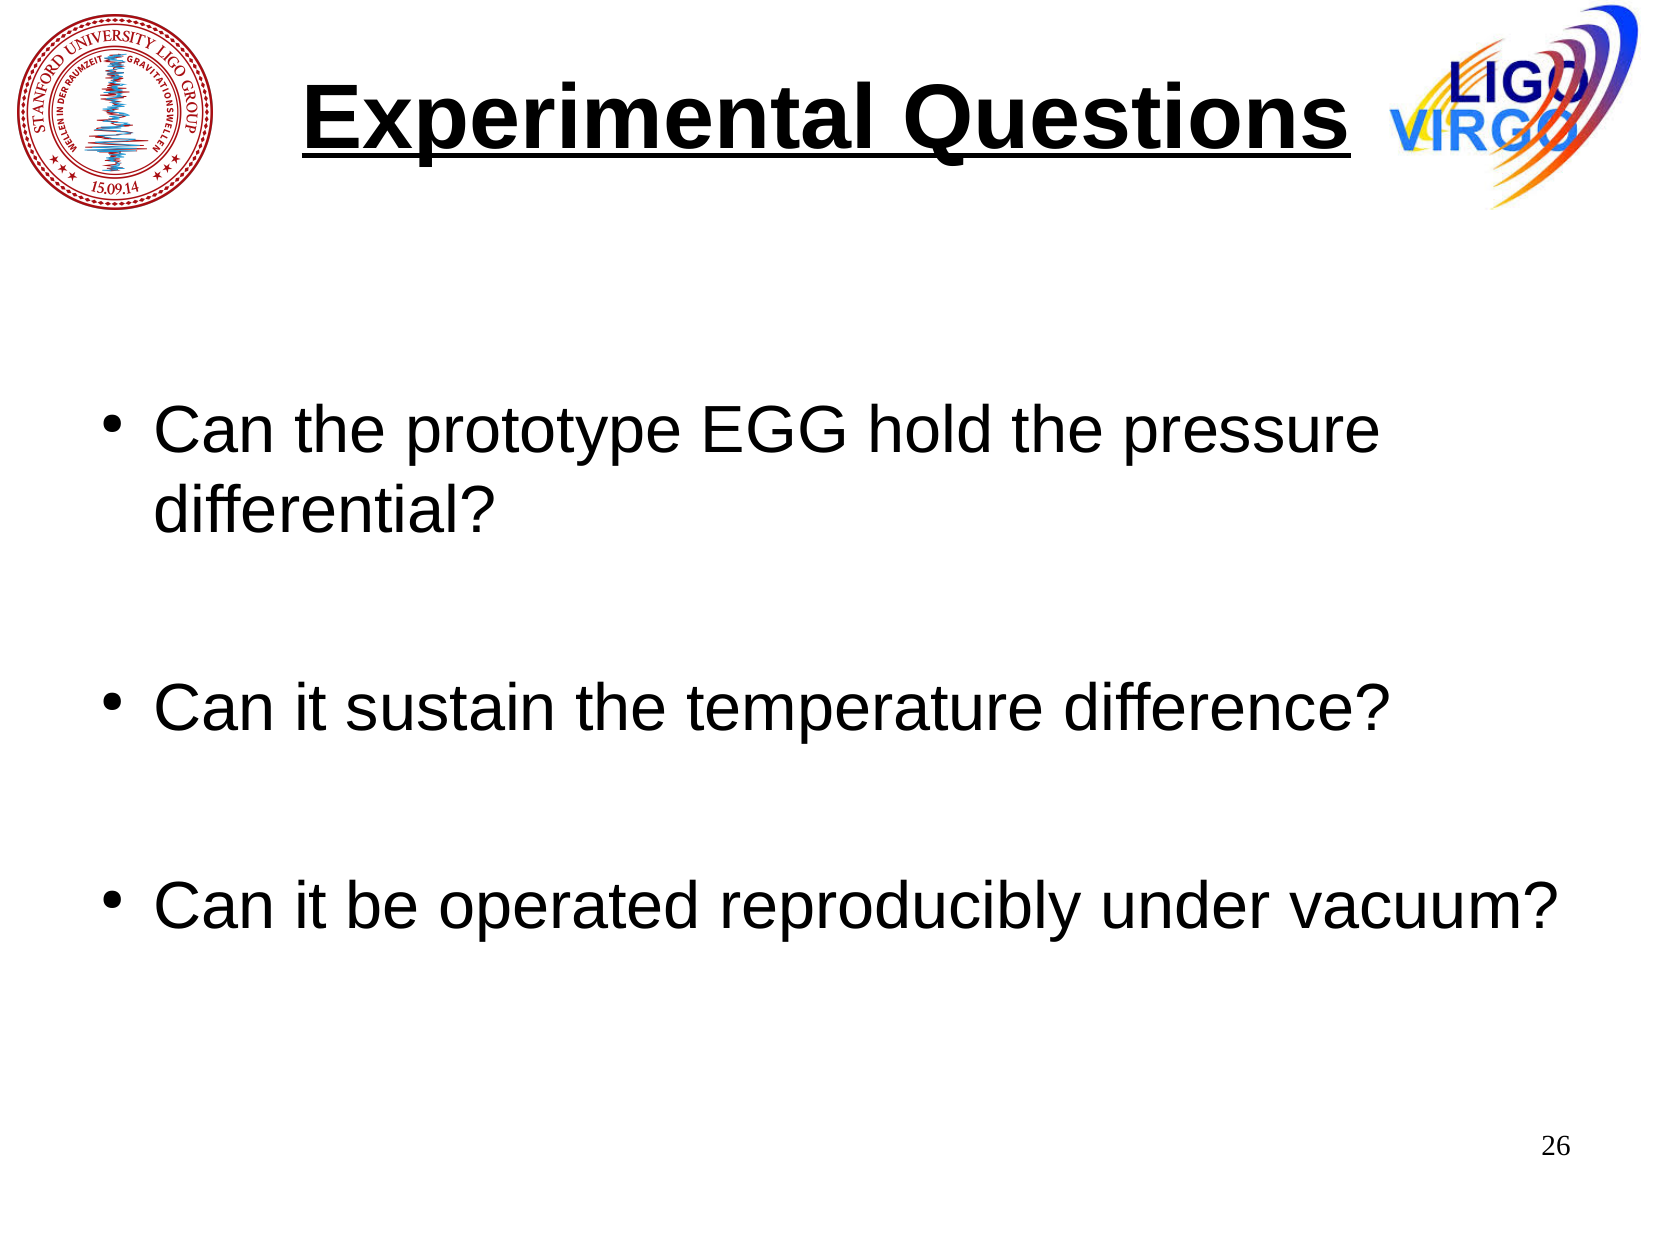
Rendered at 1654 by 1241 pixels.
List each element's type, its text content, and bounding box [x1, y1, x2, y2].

picture [1372, 0, 1654, 210]
text_box Can the prototype EGG hold the pressure differential? Can it sustain the temperature difference? Can it be operated reproducibly under vacuum? [82, 385, 1571, 1105]
text_box Experimental Questions [82, 8, 1571, 215]
picture [17, 14, 82, 210]
